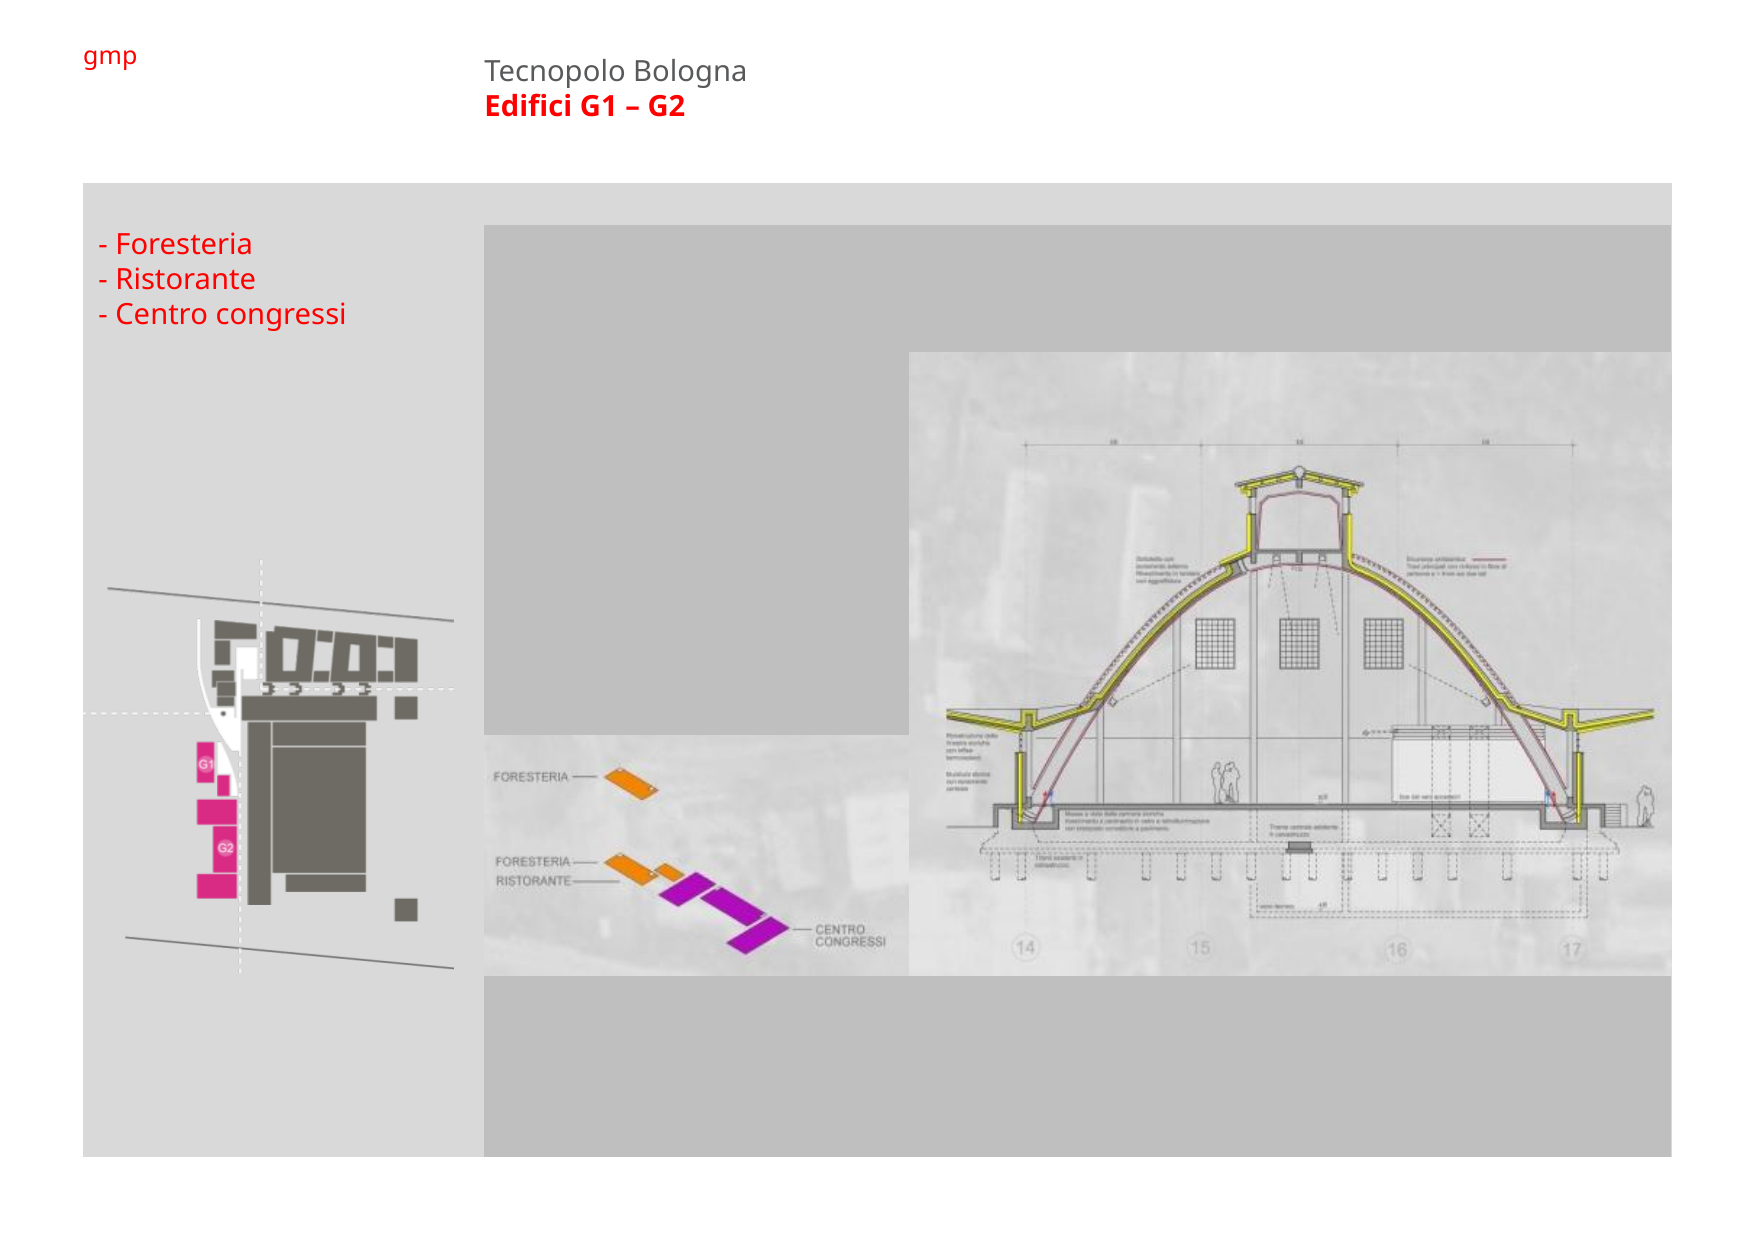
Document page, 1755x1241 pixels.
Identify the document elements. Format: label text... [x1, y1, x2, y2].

text_box [484, 976, 1671, 1157]
list Edifici G1 – G2 [484, 95, 1625, 192]
text_box - Foresteria - Ristorante - Centro congressi [83, 183, 1672, 1157]
picture [484, 352, 1672, 976]
picture [83, 442, 454, 973]
text_box [484, 225, 1671, 735]
